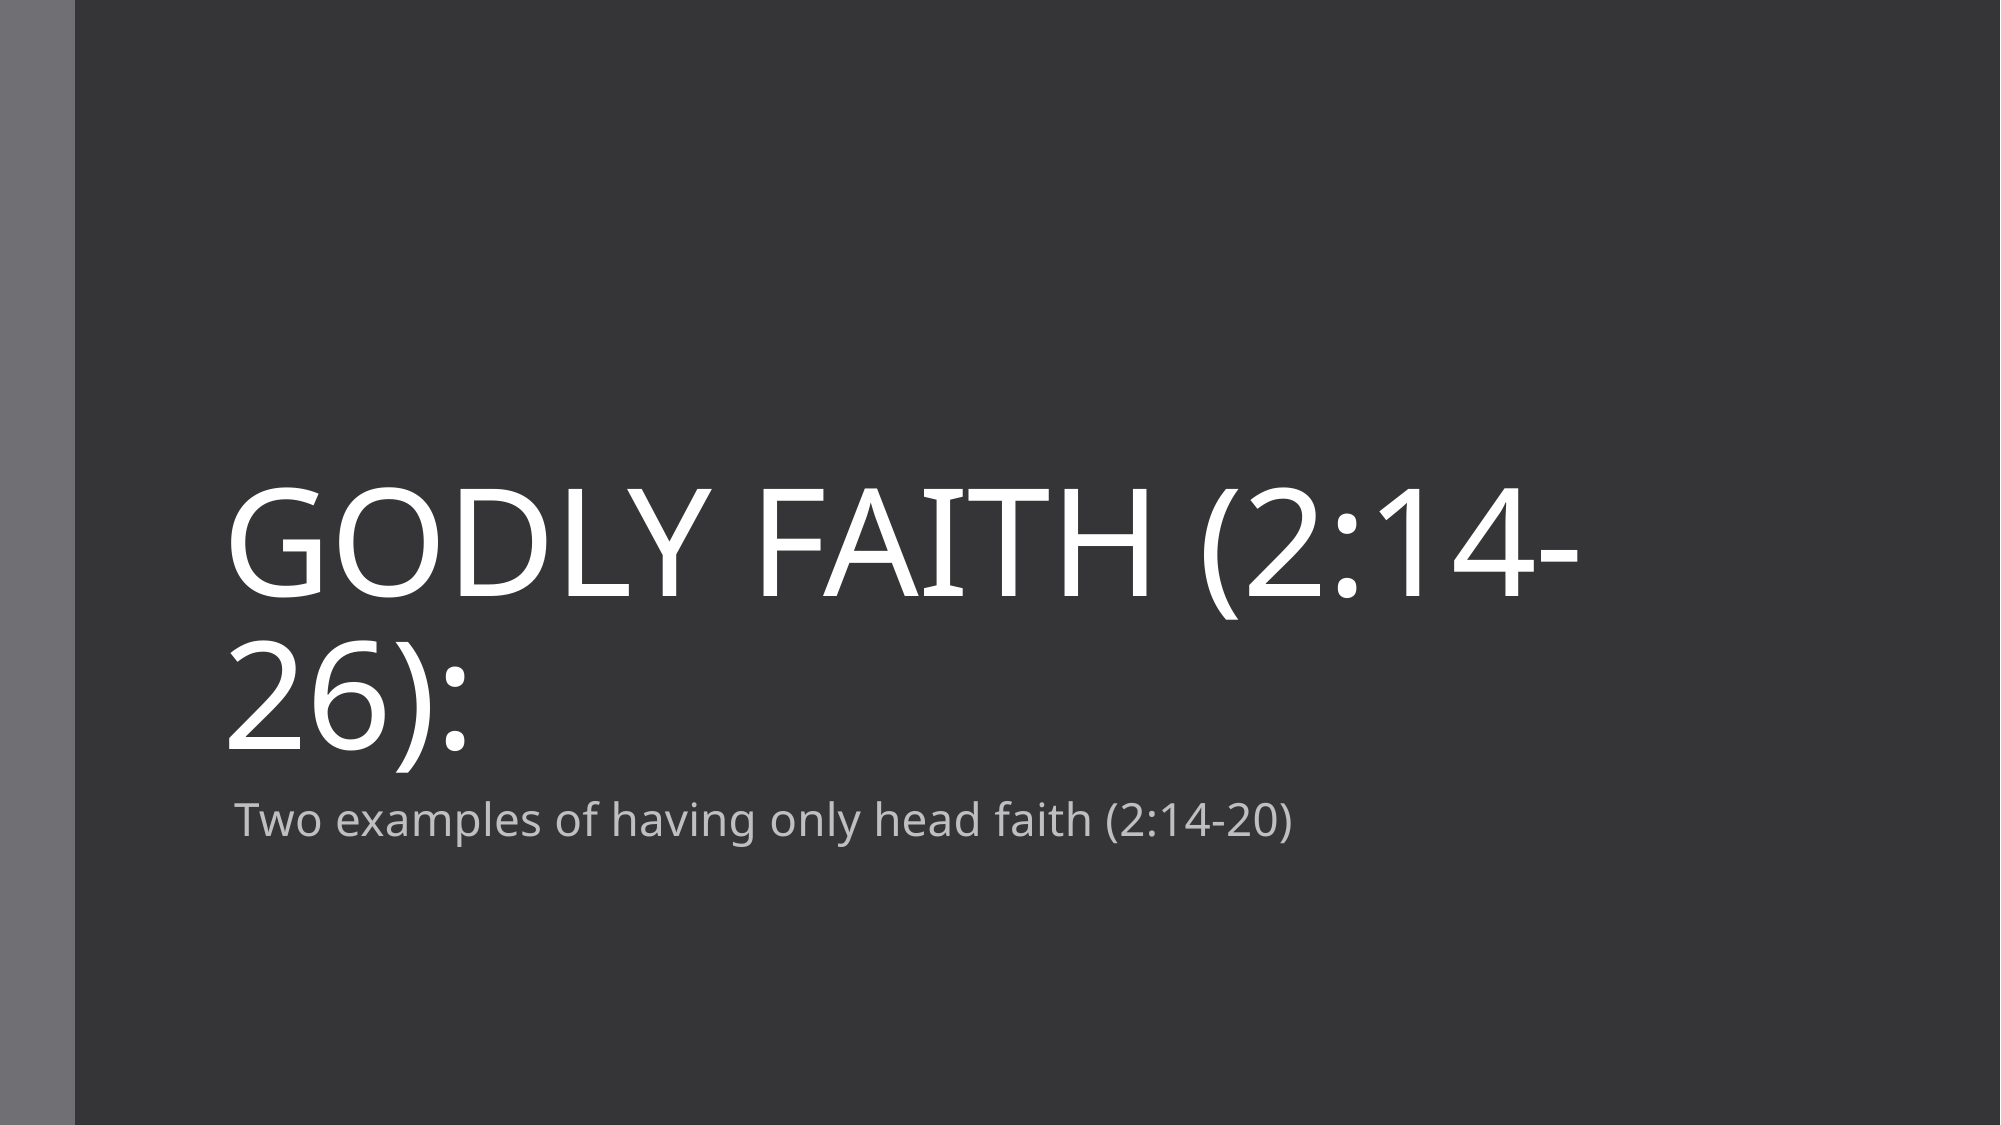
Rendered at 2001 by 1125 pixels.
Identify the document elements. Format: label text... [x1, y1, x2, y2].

title GODLY FAITH (2:14-26): [206, 124, 1752, 787]
subtitle Two examples of having only head faith (2:14-20) [206, 787, 1752, 1066]
